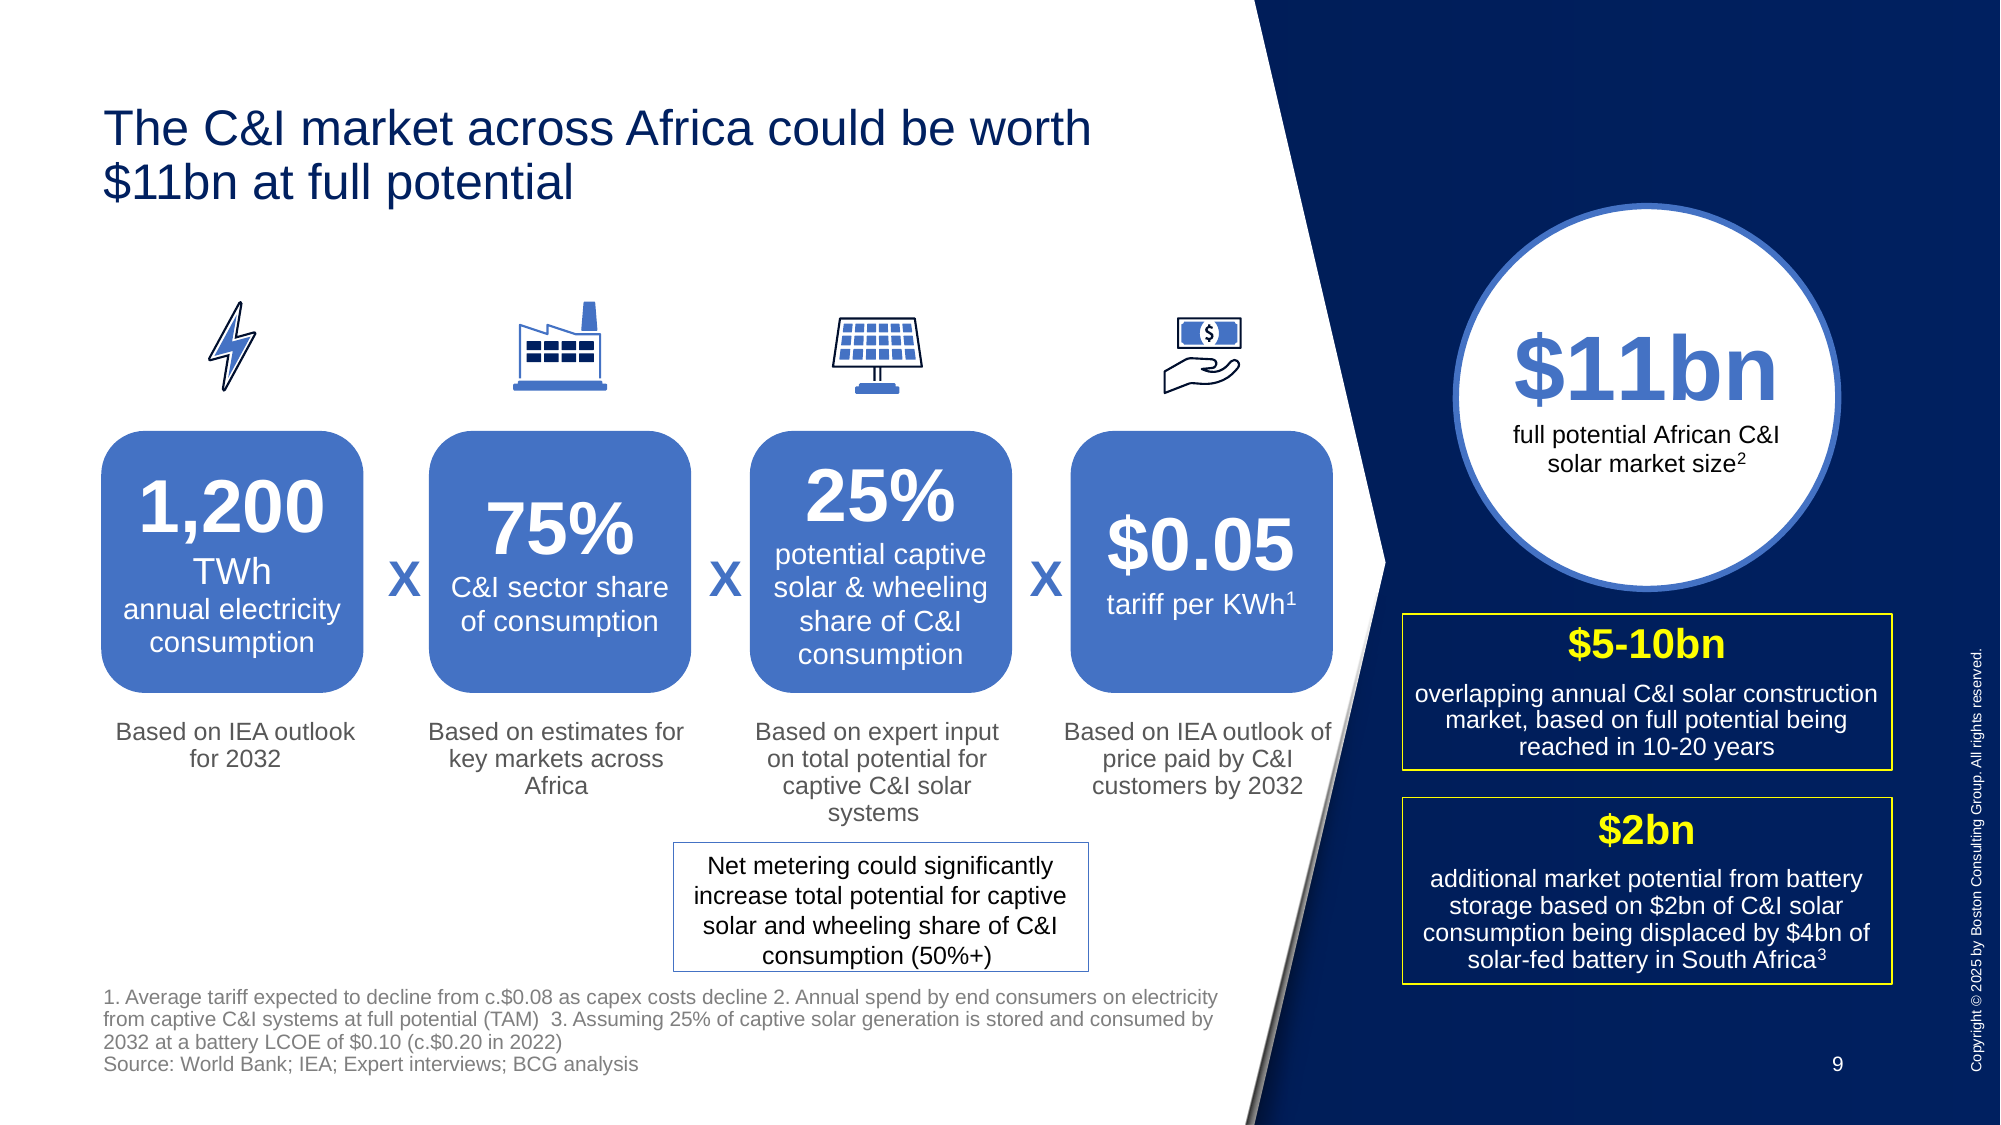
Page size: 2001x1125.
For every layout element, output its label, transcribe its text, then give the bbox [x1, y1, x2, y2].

text_box [513, 380, 608, 391]
text_box $2bn additional market potential from battery storage based on $2bn of C&I solar consumption being displaced by $4bn of solar-fed battery in South Africa3 [1402, 797, 1892, 985]
text_box [526, 353, 542, 363]
text_box [544, 353, 559, 363]
text_box 75% C&I sector share of consumption [428, 430, 692, 693]
text_box Based on IEA outlook of price paid by C&I customers by 2032 [1063, 718, 1333, 848]
text_box [518, 323, 602, 379]
text_box [831, 317, 923, 381]
text_box X [717, 583, 731, 595]
text_box [581, 301, 598, 331]
text_box X [1038, 583, 1052, 595]
text_box [208, 301, 257, 392]
text_box [579, 341, 594, 351]
text_box [1177, 317, 1242, 349]
text_box Based on expert input on total potential for captive C&I solar systems [742, 718, 1012, 842]
text_box [855, 383, 900, 394]
text_box $11bn full potential African C&I solar market size2 [1455, 206, 1839, 589]
text_box $5-10bn overlapping annual C&I solar construction market, based on full potential being reached in 10-20 years [1402, 614, 1892, 771]
text_box Based on IEA outlook for 2032 [101, 718, 371, 848]
text_box 1. Average tariff expected to decline from c.$0.08 as capex costs decline 2. Annual spend by end consumers on electricity from captive C&I systems at full potential (TAM) 3. Assuming 25% of captive solar generation is stored and consumed by 2032 at a battery LCOE of $0.10 (c.$0.20 in 2022) Source: World Bank; IEA; Expert interviews; BCG analysis [103, 986, 1260, 1076]
text_box [1163, 357, 1241, 395]
text_box X [363, 529, 428, 594]
text_box [579, 353, 594, 363]
text_box [526, 341, 542, 351]
text_box X [1005, 529, 1071, 594]
text_box Based on estimates for key markets across Africa [422, 718, 692, 848]
text_box [561, 353, 577, 363]
text_box 1,200 TWh annual electricity consumption [101, 430, 364, 693]
text_box [561, 341, 577, 351]
text_box X [396, 583, 410, 595]
text_box [544, 341, 559, 351]
text_box 25% potential captive solar & wheeling share of C&I consumption [749, 430, 1013, 693]
text_box $0.05 tariff per KWh1 [1070, 430, 1333, 693]
title The C&I market across Africa could be worth $11bn at full potential [103, 102, 1146, 212]
text_box Net metering could significantly increase total potential for captive solar and wheeling share of C&I consumption (50%+) [674, 842, 1088, 971]
text_box X [684, 529, 750, 594]
